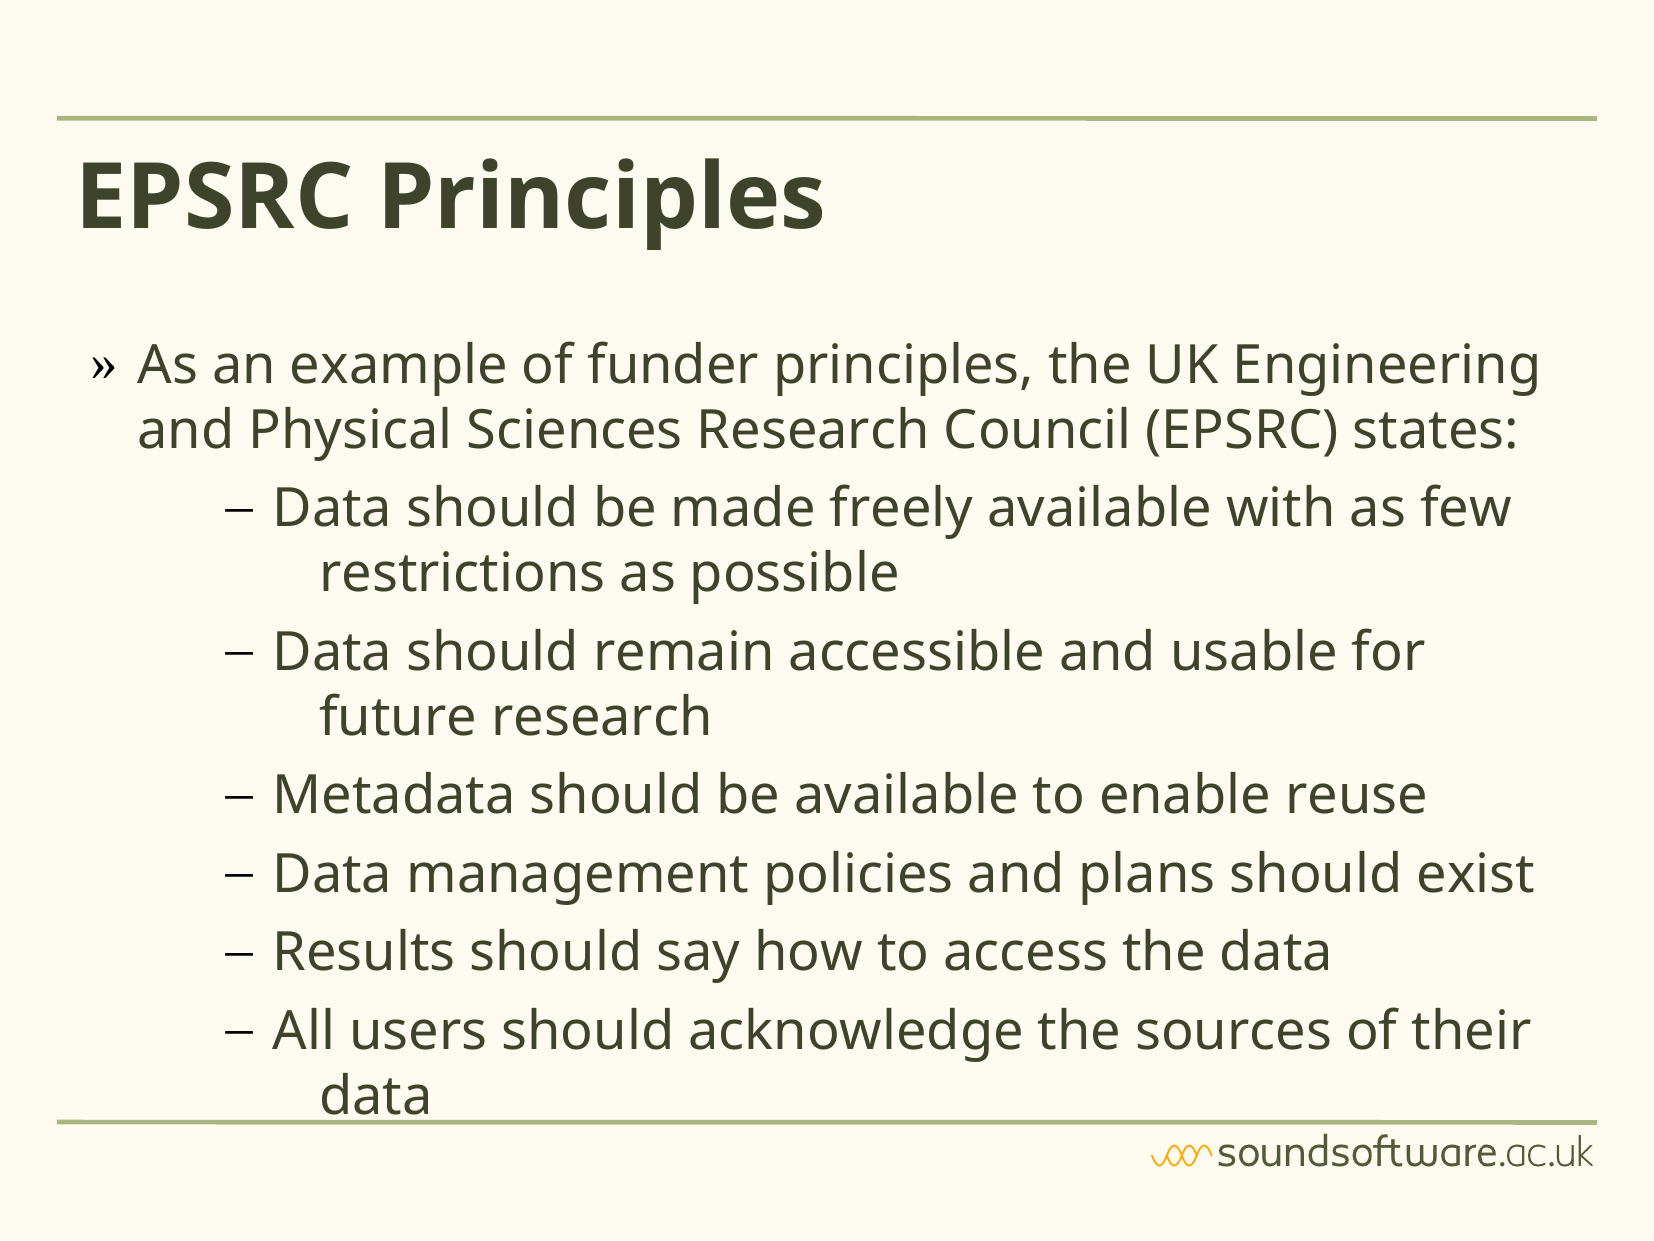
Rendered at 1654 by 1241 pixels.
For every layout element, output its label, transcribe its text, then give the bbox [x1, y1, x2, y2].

title EPSRC Principles [59, 109, 1594, 274]
picture [1151, 1140, 1593, 1167]
list As an example of funder principles, the UK Engineering and Physical Sciences Research Council (EPSRC) states: Data should be made freely available with as few restrictions as possible Data should remain accessible and usable for future research Metadata should be available to enable reuse Data management policies and plans should exist Results should say how to access the data All users should acknowledge the sources of their data [59, 321, 1594, 1140]
